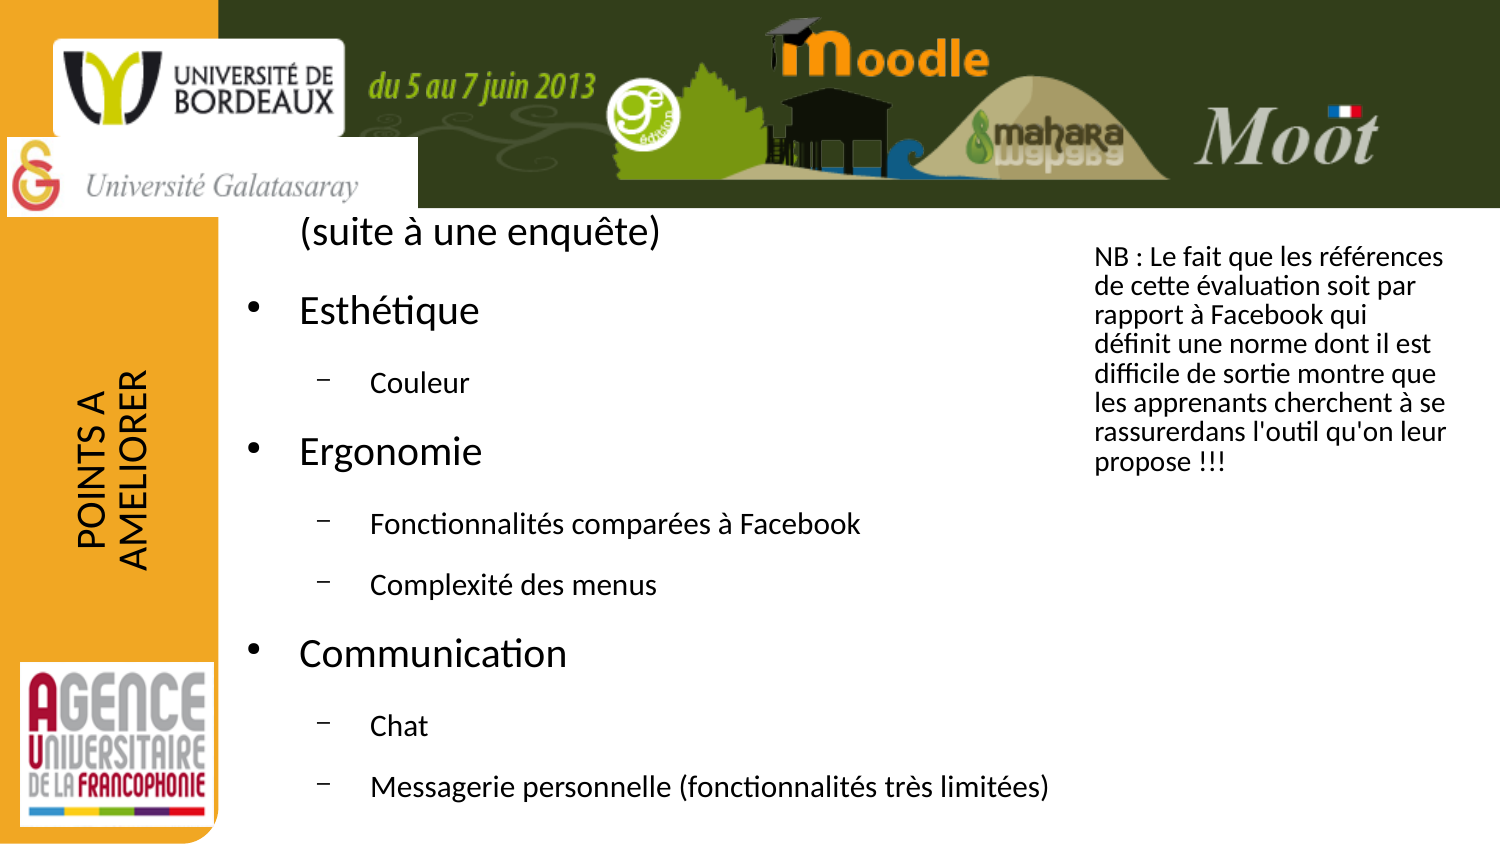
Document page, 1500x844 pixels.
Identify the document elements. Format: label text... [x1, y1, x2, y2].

text_box NB : Le fait que les références de cette évaluation soit par rapport à Facebook qui définit une norme dont il est difficile de sortie montre que les apprenants cherchent à se rassurerdans l'outil qu'on leur propose !!! [1079, 236, 1466, 536]
picture [20, 662, 214, 827]
list (suite à une enquête) Esthétique Couleur Ergonomie Fonctionnalités comparées à Facebook Complexité des menus Communication Chat Messagerie personnelle (fonctionnalités très limitées) [228, 203, 1066, 844]
text_box POINTS A AMELIORER [9, 212, 221, 729]
picture [7, 17, 1380, 217]
